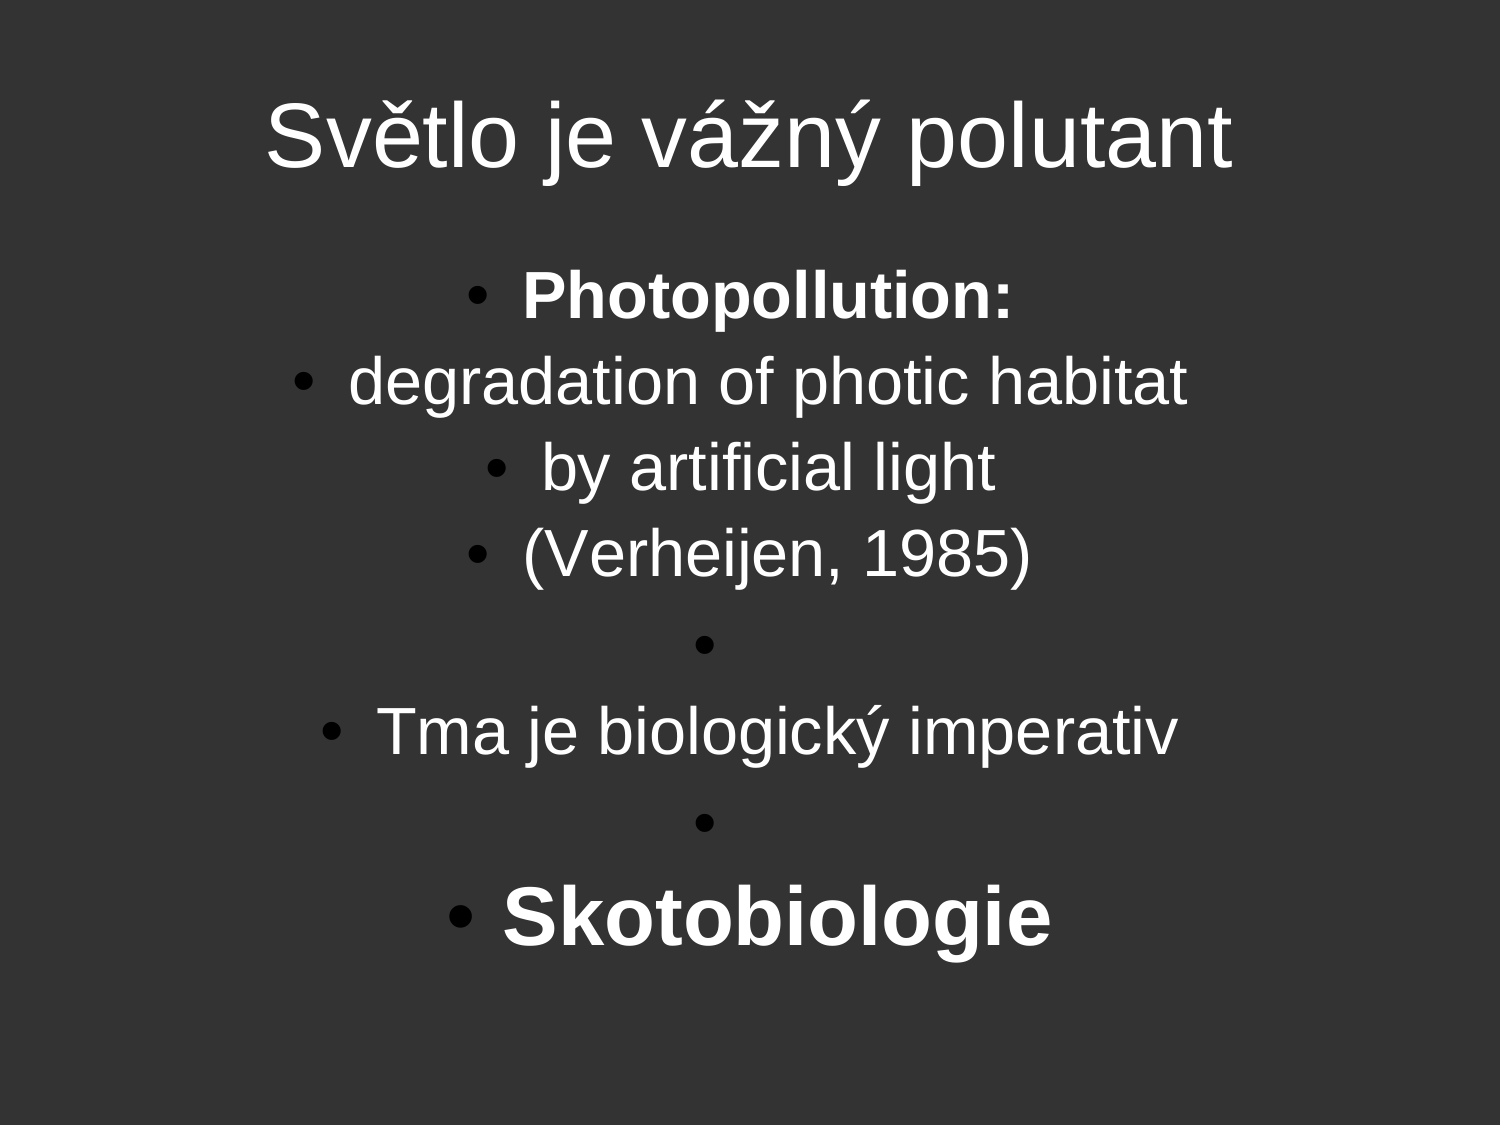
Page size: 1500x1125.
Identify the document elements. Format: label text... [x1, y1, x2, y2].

list Photopollution: degradation of photic habitat by artificial light (Verheijen, 1985) Tma je biologický imperativ Skotobiologie [75, 262, 1425, 1005]
title Světlo je vážný polutant [75, 21, 1425, 257]
